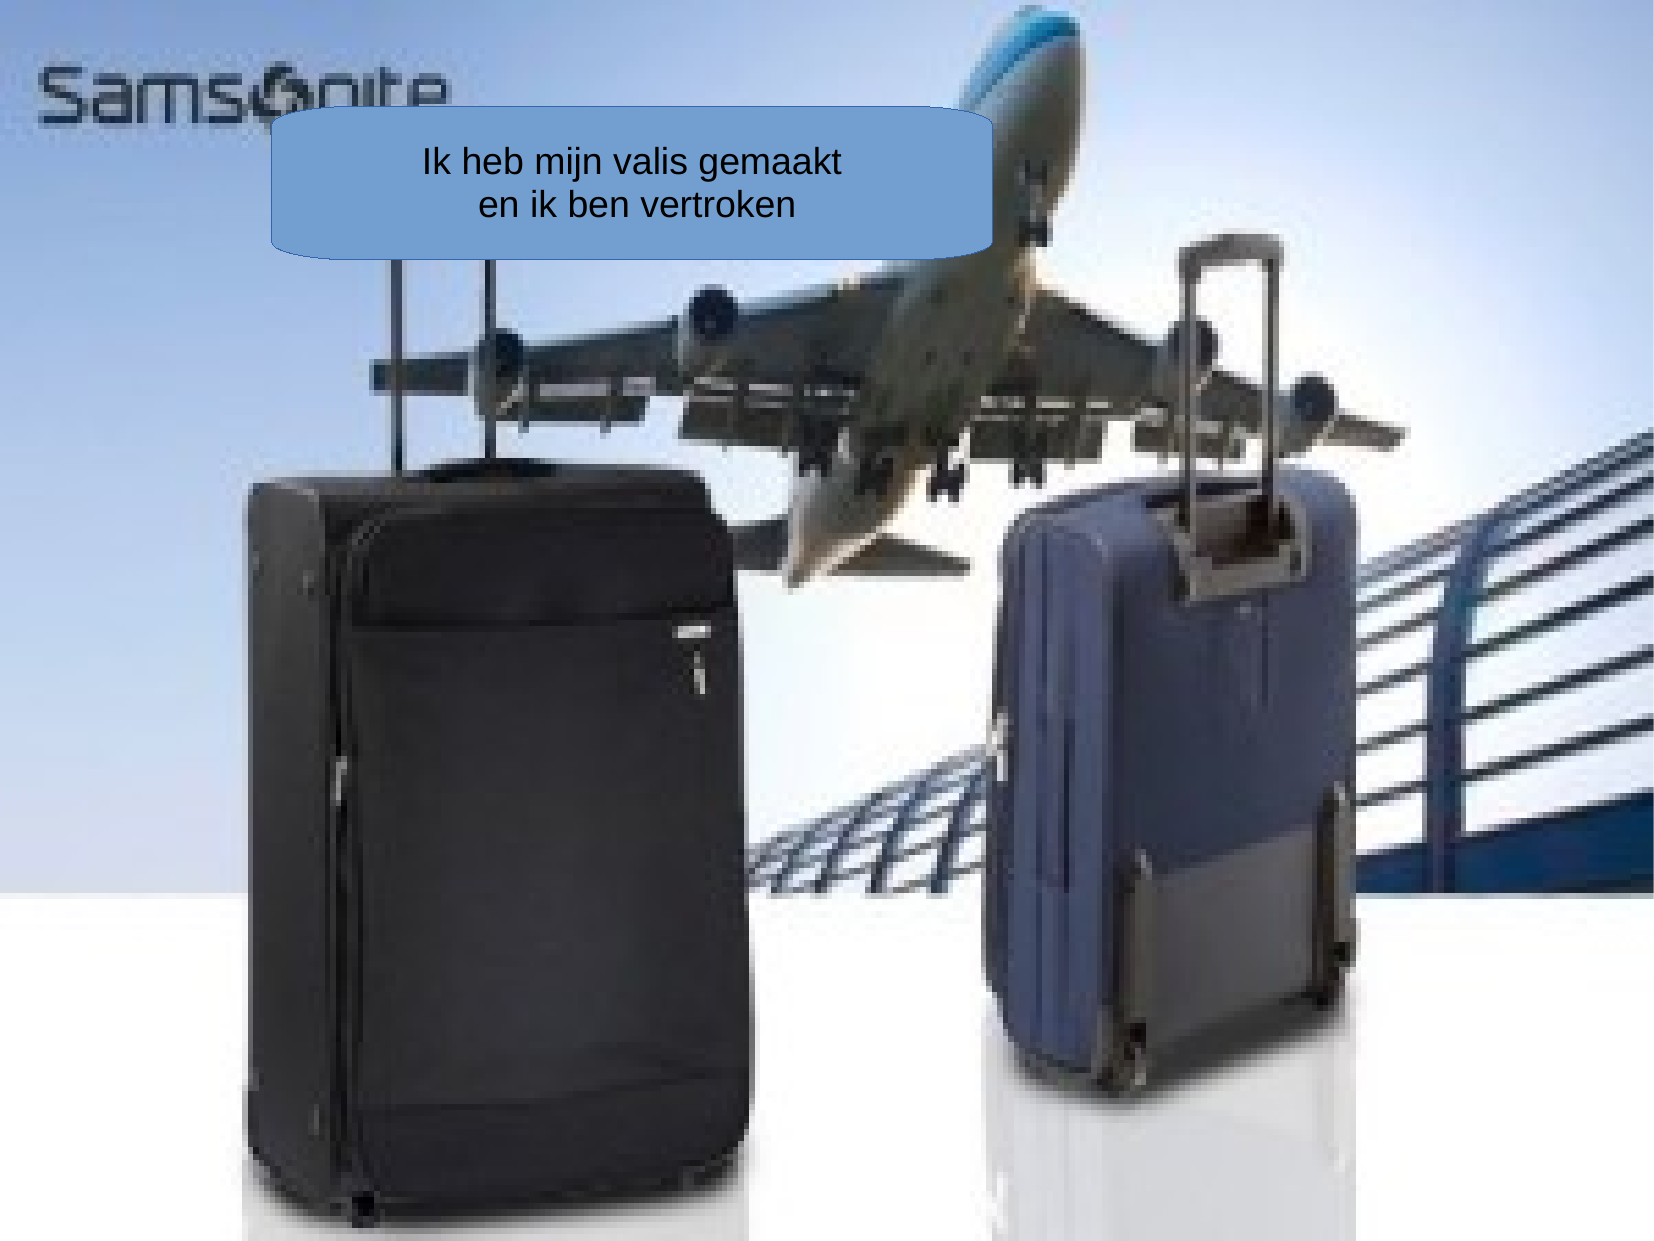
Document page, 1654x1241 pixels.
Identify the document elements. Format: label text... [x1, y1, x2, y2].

picture [0, 0, 1654, 1241]
text_box Ik heb mijn valis gemaakt en ik ben vertroken [271, 106, 993, 260]
